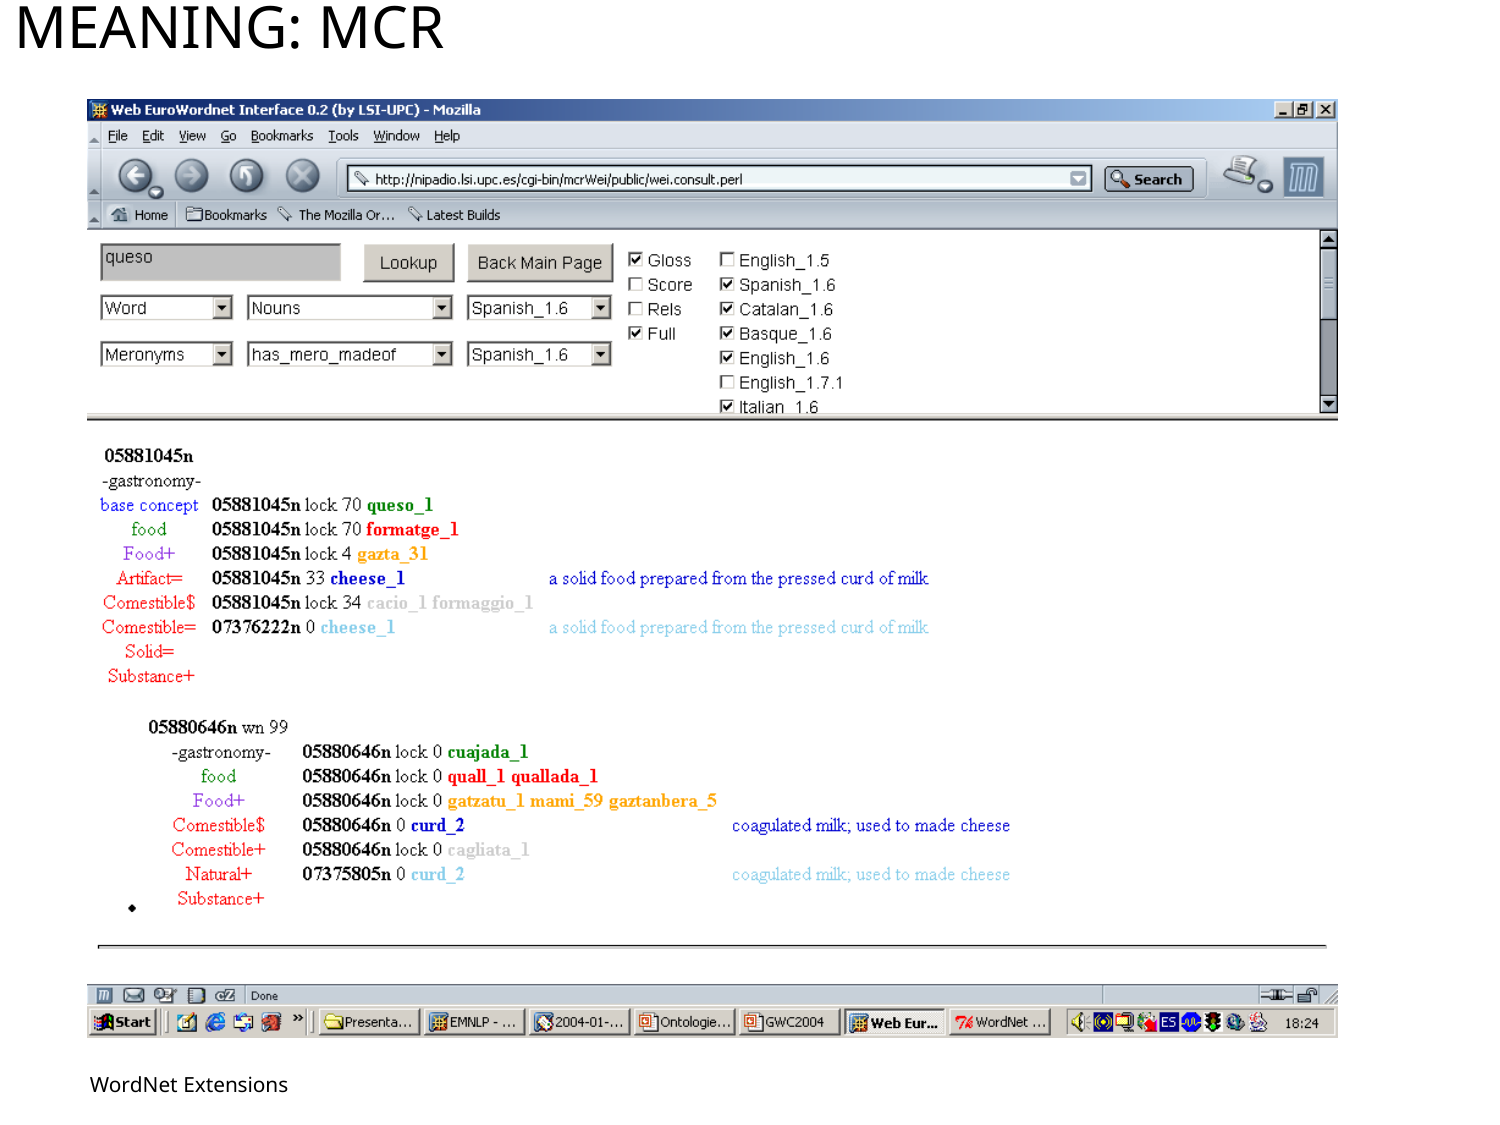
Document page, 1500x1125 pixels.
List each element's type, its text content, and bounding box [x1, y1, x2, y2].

picture [87, 99, 1338, 1038]
title MEANING: MCR [0, 0, 1500, 70]
